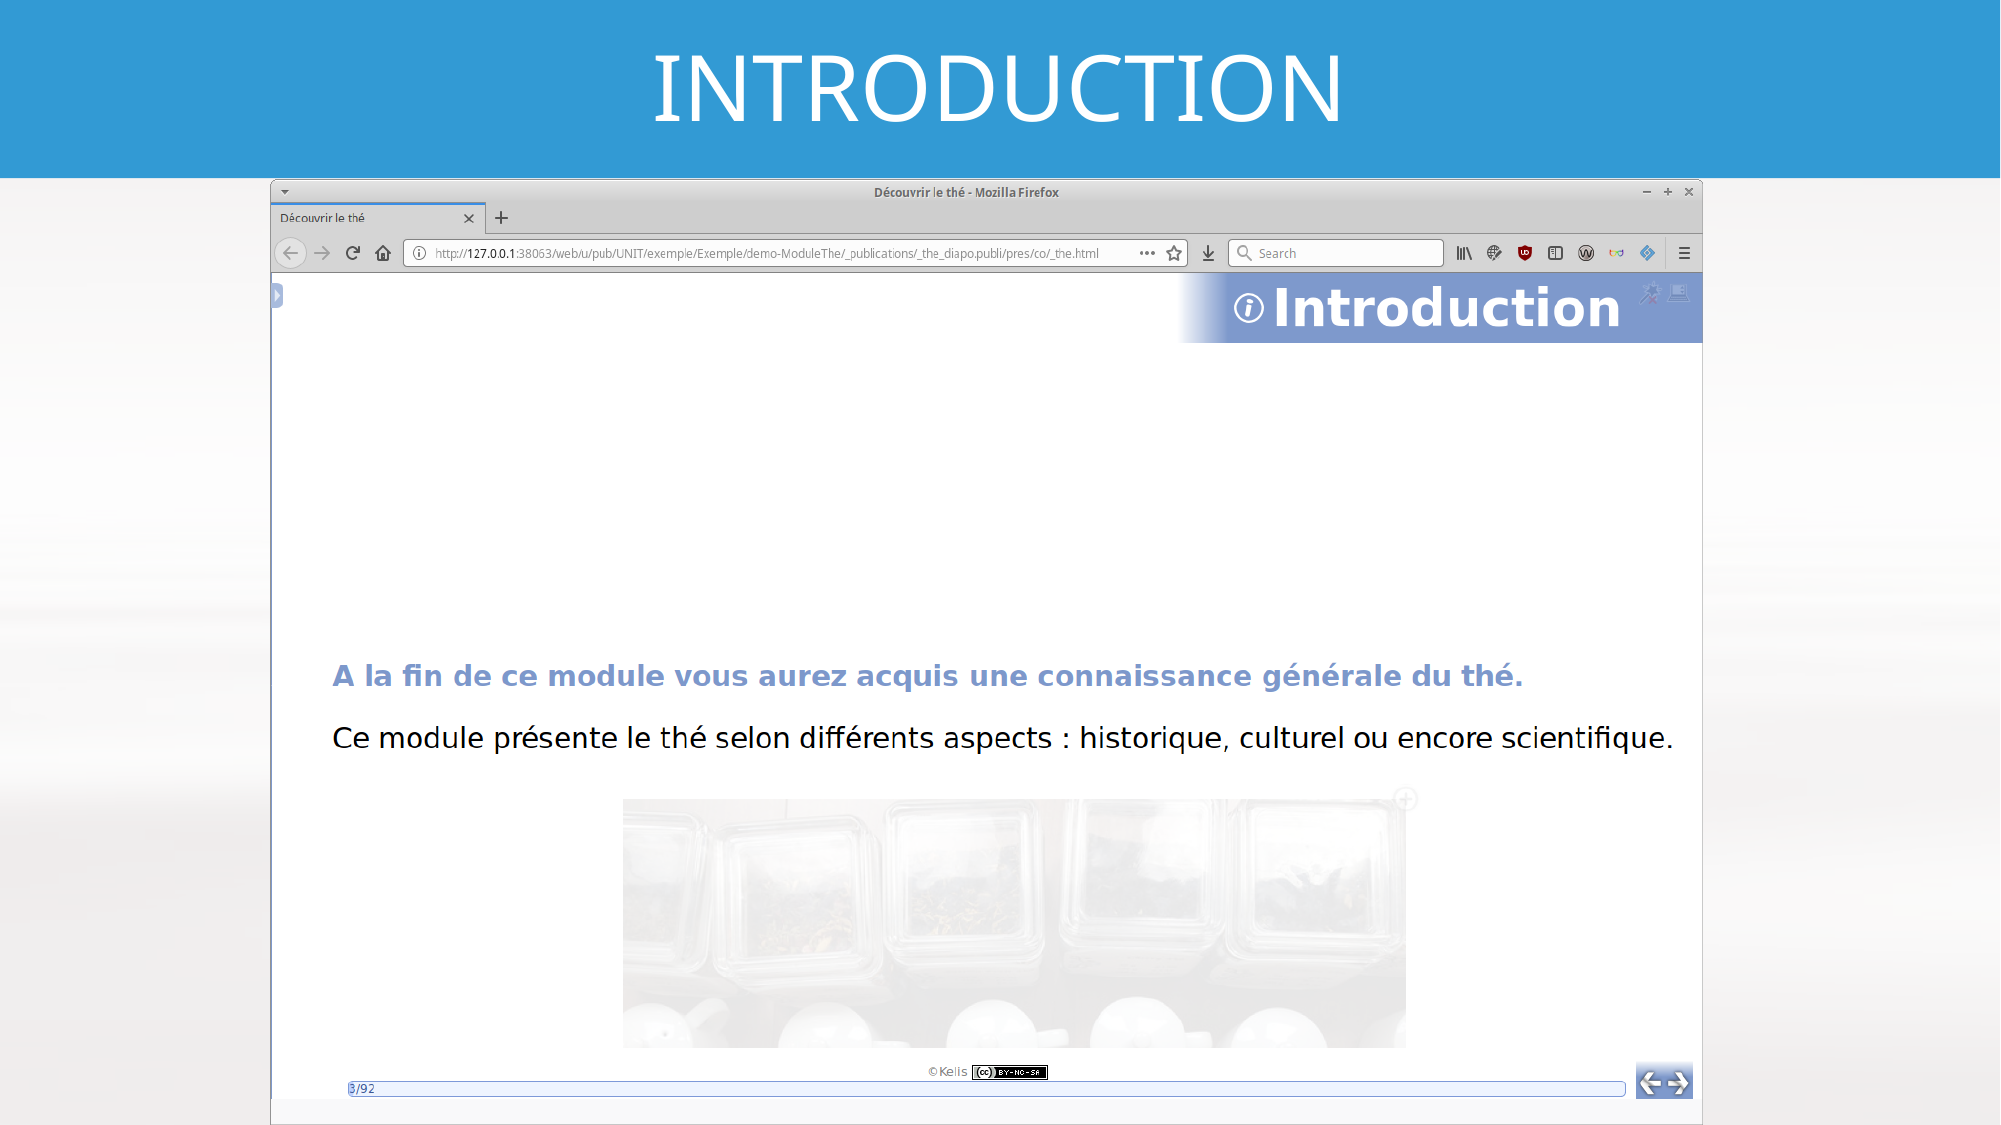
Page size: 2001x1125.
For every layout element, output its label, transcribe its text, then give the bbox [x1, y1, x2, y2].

text_box Introduction [0, 0, 2000, 173]
picture [270, 179, 1703, 1125]
